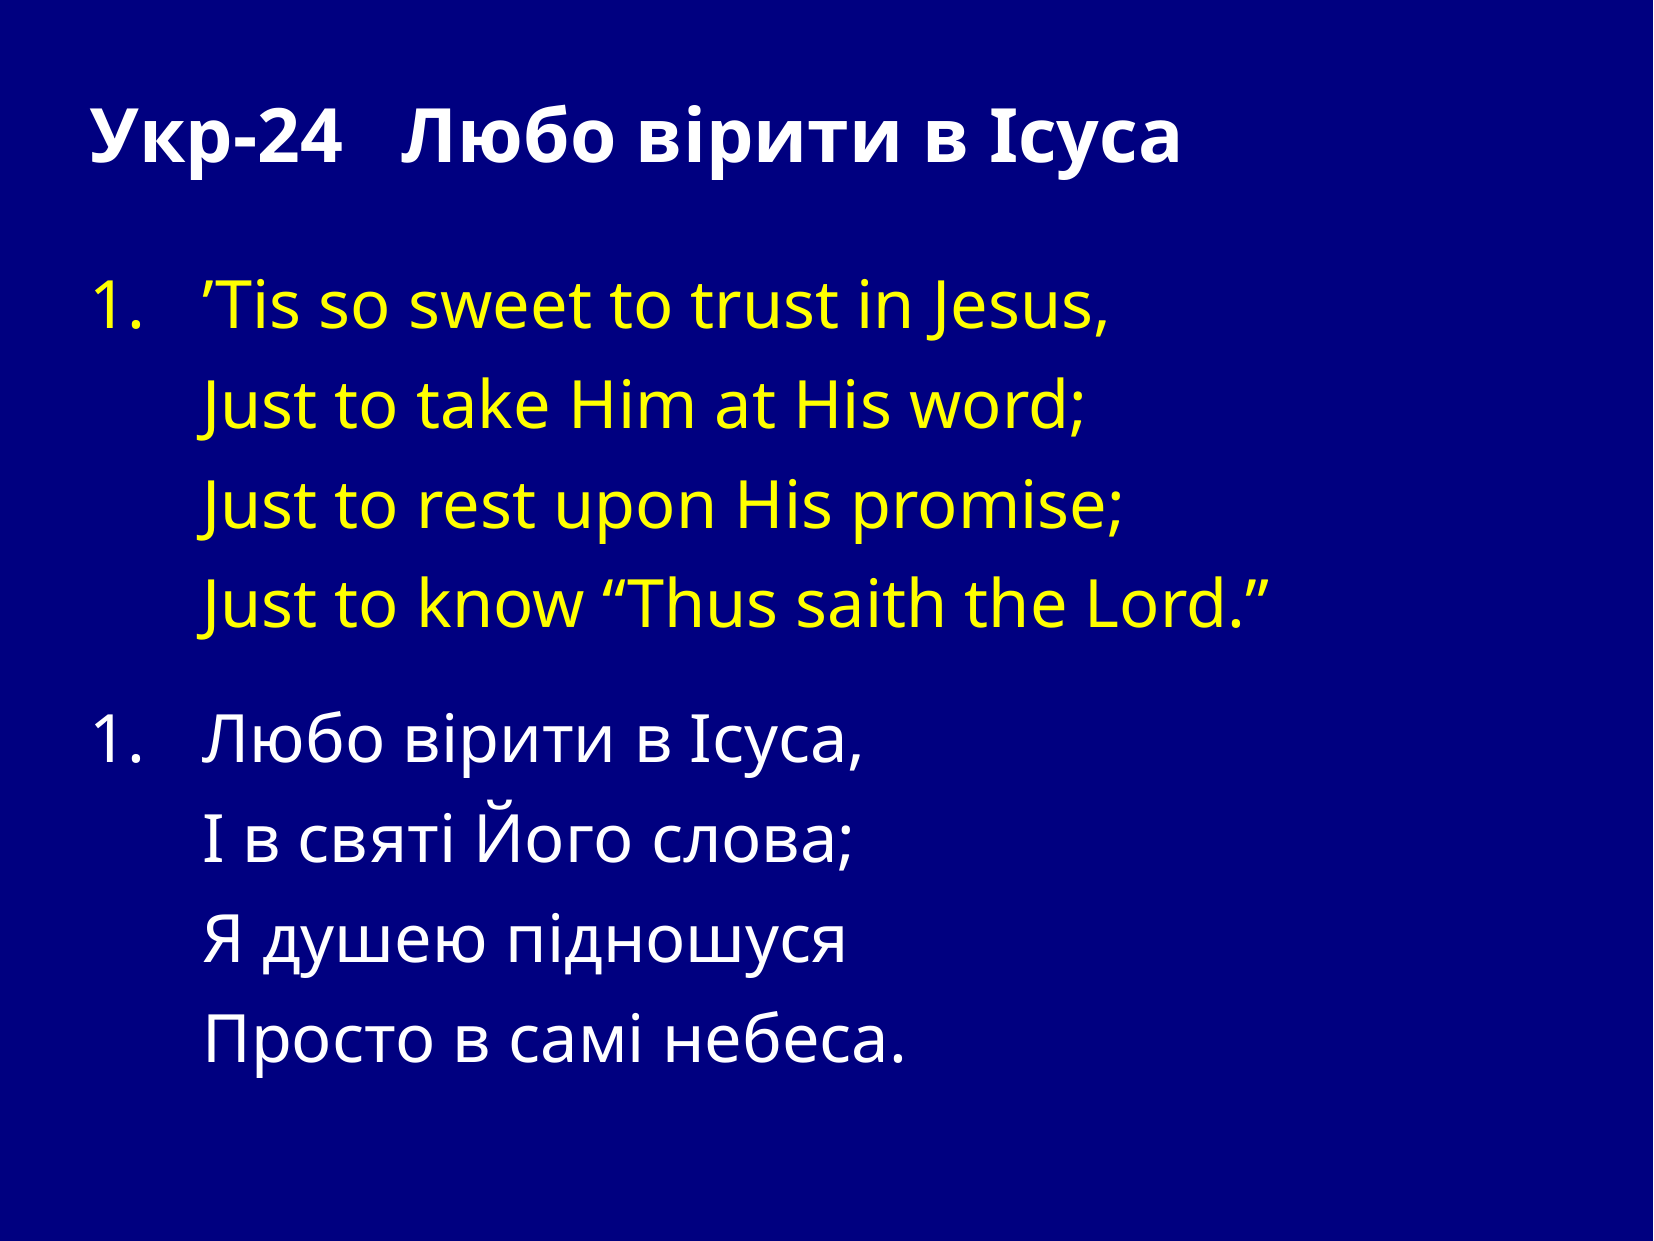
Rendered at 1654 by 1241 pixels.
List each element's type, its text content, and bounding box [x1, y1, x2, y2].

text_box 1. Любо вірити в Ісуса, І в святі Його слова; Я душею підношуся Просто в самі небеса. [75, 675, 1576, 1163]
text_box Укр-24 Любо вірити в Ісуса [75, 75, 1576, 188]
text_box 1. ’Tis so sweet to trust in Jesus, Just to take Him at His word; Just to rest upon His promise; Just to know “Thus saith the Lord.” [75, 188, 1576, 638]
